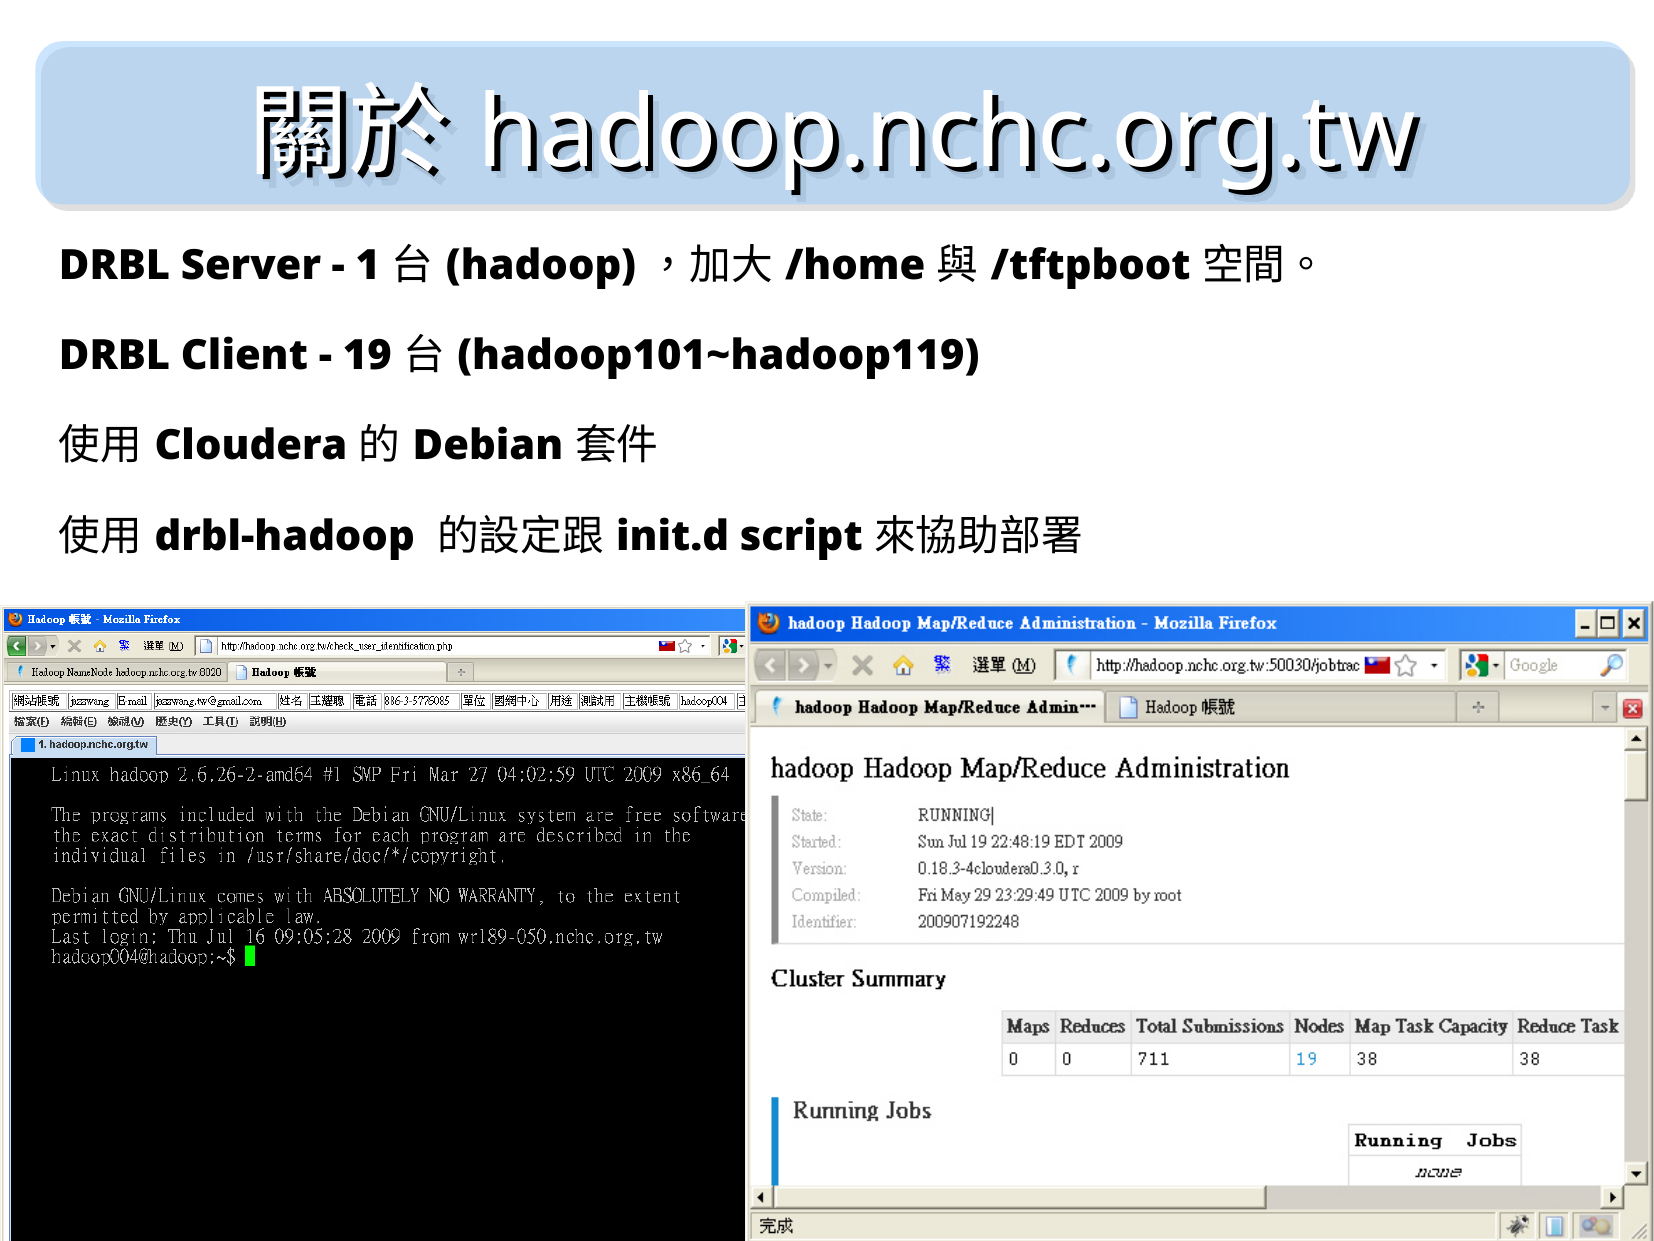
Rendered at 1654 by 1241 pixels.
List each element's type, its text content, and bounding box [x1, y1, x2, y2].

picture [0, 601, 1654, 1241]
text_box 關於hadoop.nchc.org.tw [35, 41, 1630, 205]
list DRBL Server - 1台(hadoop)，加大/home與/tftpboot空間。 DRBL Client - 19台(hadoop101~hadoop119) 使用Cloudera的Debian套件 使用drbl-hadoop 的設定跟init.d script來協助部署 使用hadoop-register 來提供使用者註冊與ssh applet介面 [41, 231, 1625, 605]
